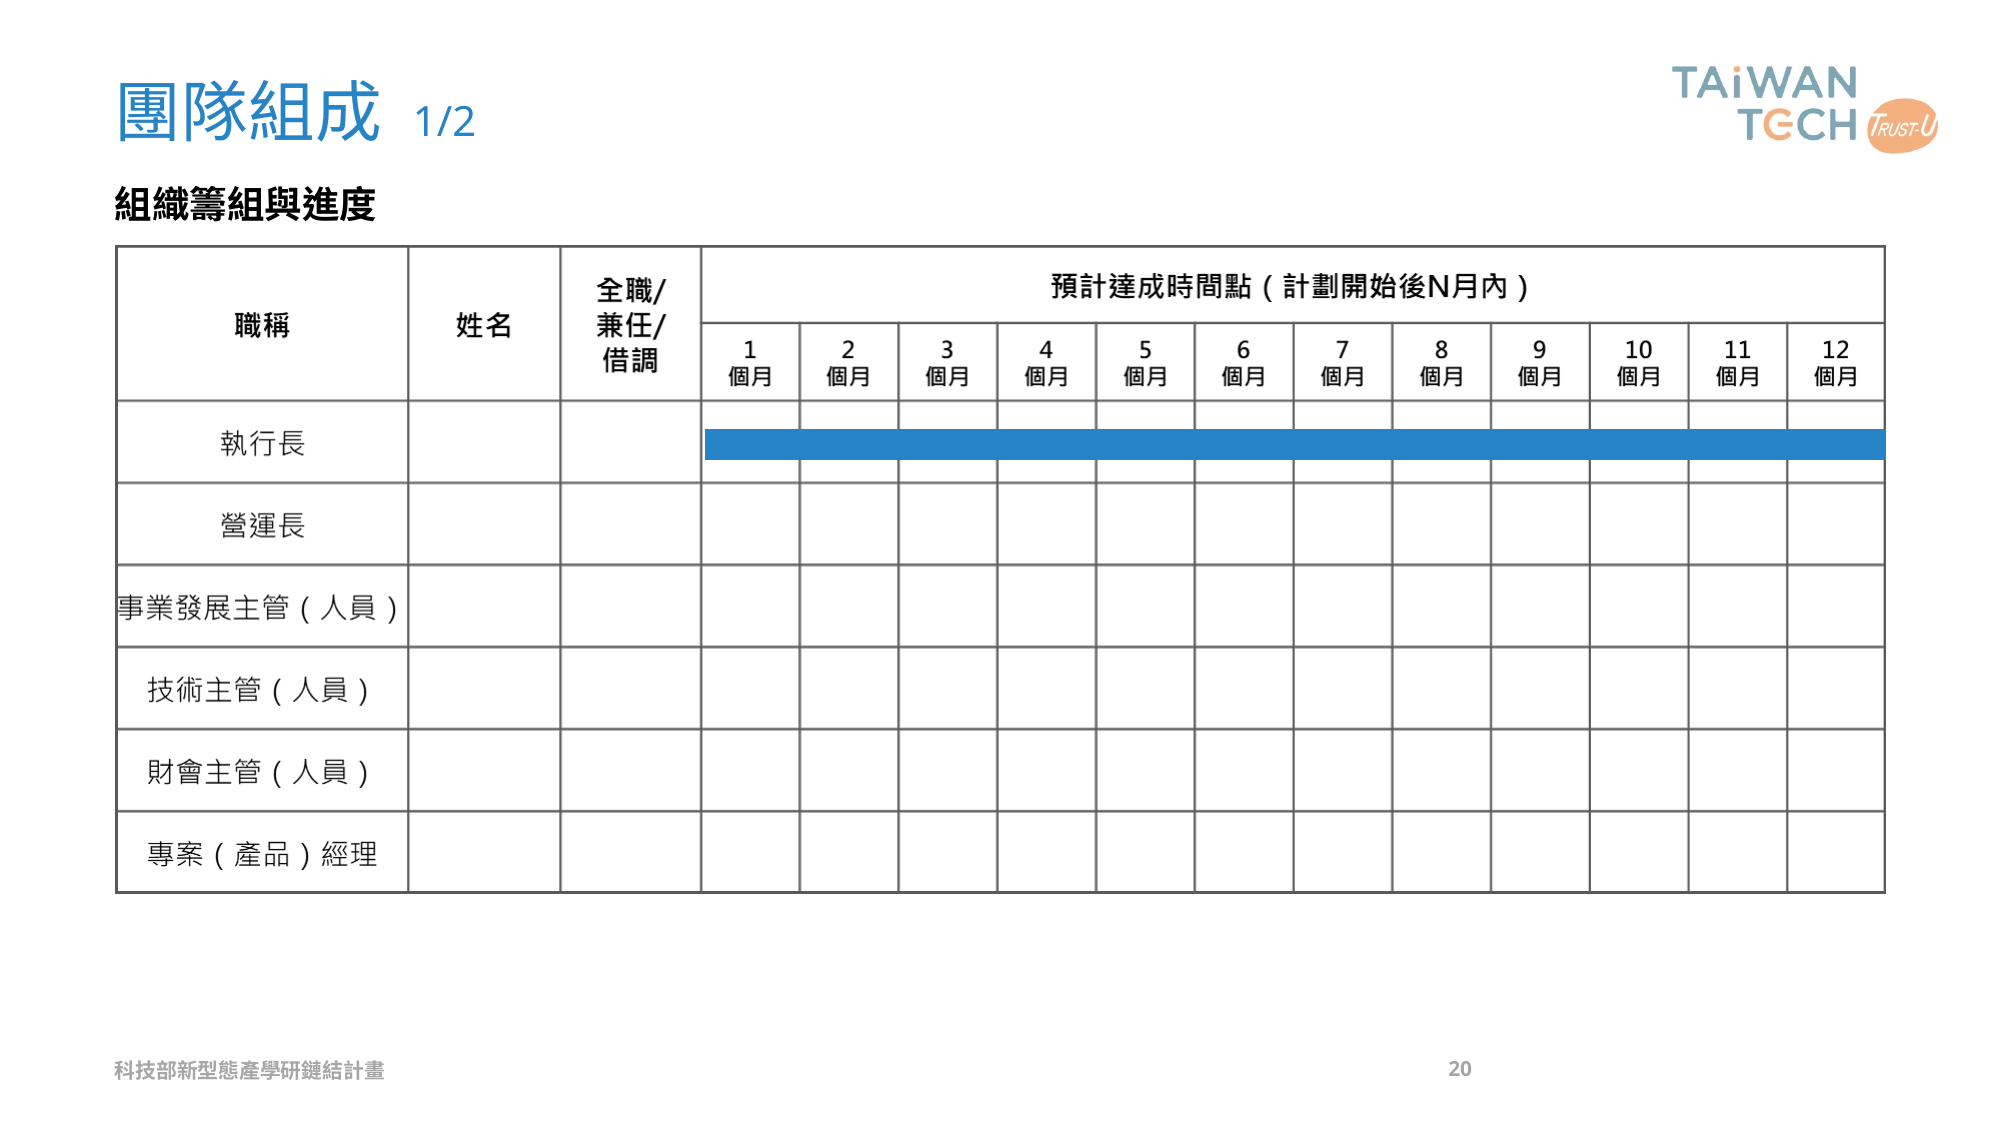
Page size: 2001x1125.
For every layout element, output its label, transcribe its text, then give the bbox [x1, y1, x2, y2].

list 組織籌組與進度 [99, 174, 1903, 245]
text_box 科技部新型態產學研鏈結計畫 [99, 1040, 567, 1101]
text_box 19 [1433, 1040, 1900, 1101]
title 團隊組成 1/2 [99, 45, 1900, 174]
picture [115, 246, 1886, 895]
